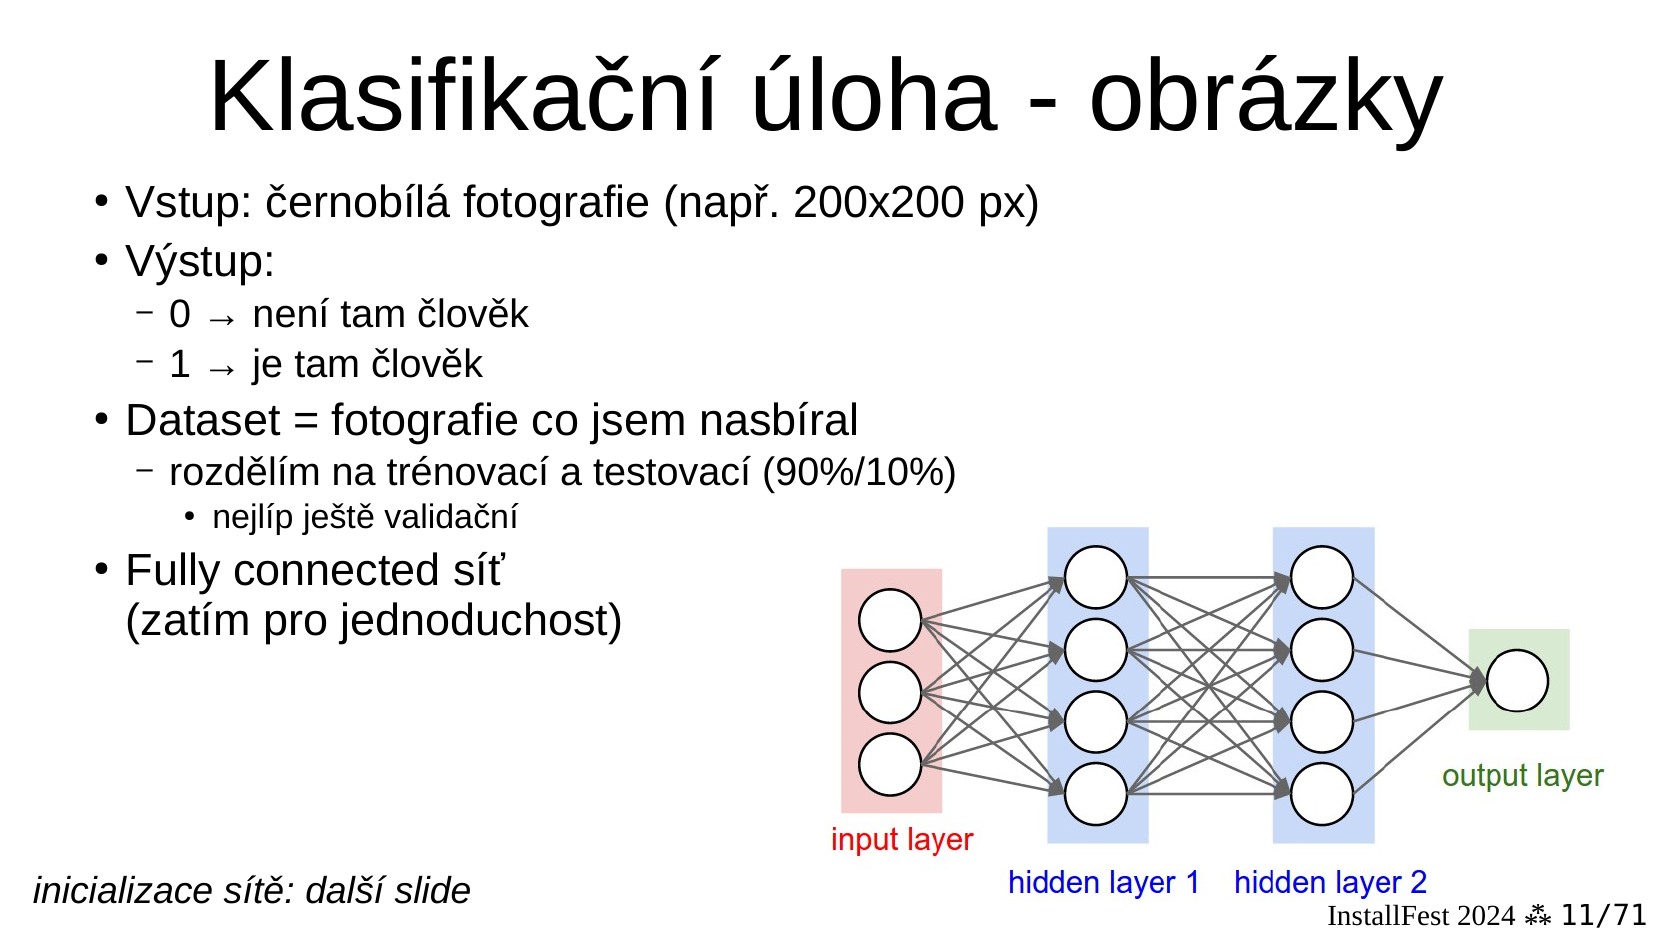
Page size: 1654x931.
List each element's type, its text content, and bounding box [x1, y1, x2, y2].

title Klasifikační úloha - obrázky [82, 38, 1571, 153]
picture [825, 518, 1609, 904]
list Vstup: černobílá fotografie (např. 200x200 px) Výstup: 0 → není tam člověk 1 → je tam člověk Dataset = fotografie co jsem nasbíral rozdělím na trénovací a testovací (90%/10%) nejlíp ještě validační Fully connected síť (zatím pro jednoduchost) [82, 176, 1571, 648]
text_box inicializace sítě: další slide [18, 862, 488, 920]
